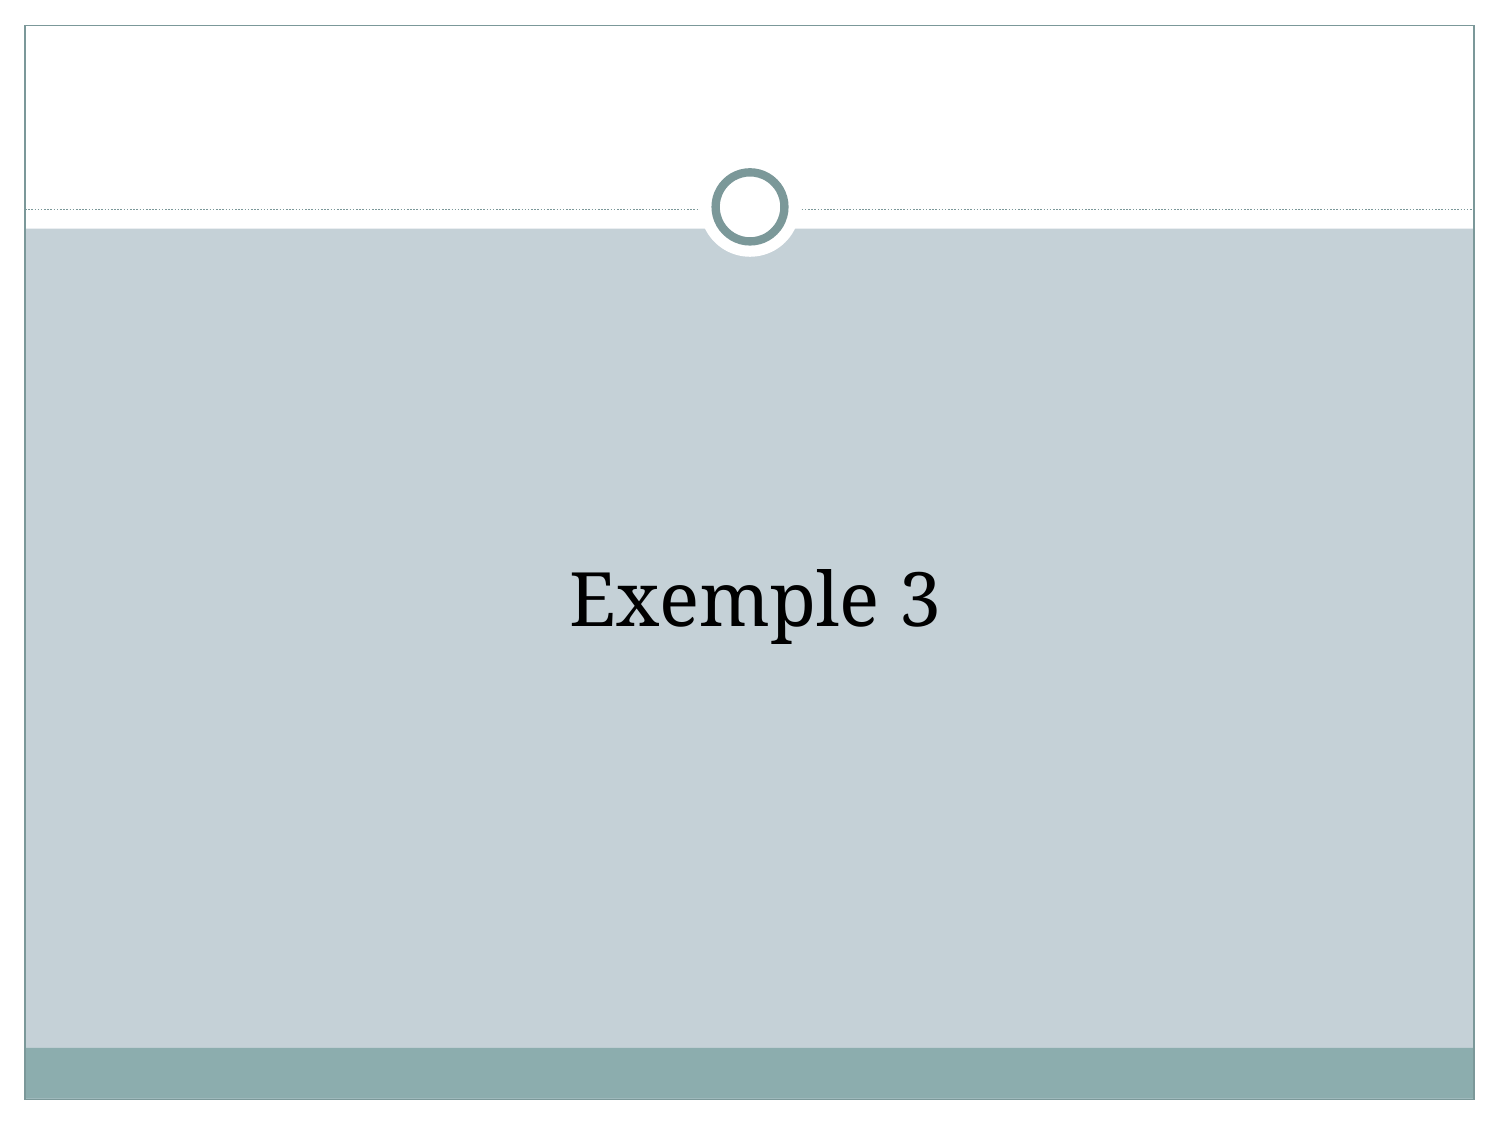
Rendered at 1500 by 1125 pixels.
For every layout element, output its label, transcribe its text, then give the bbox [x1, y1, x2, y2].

list Exemple 3 [419, 538, 1093, 646]
